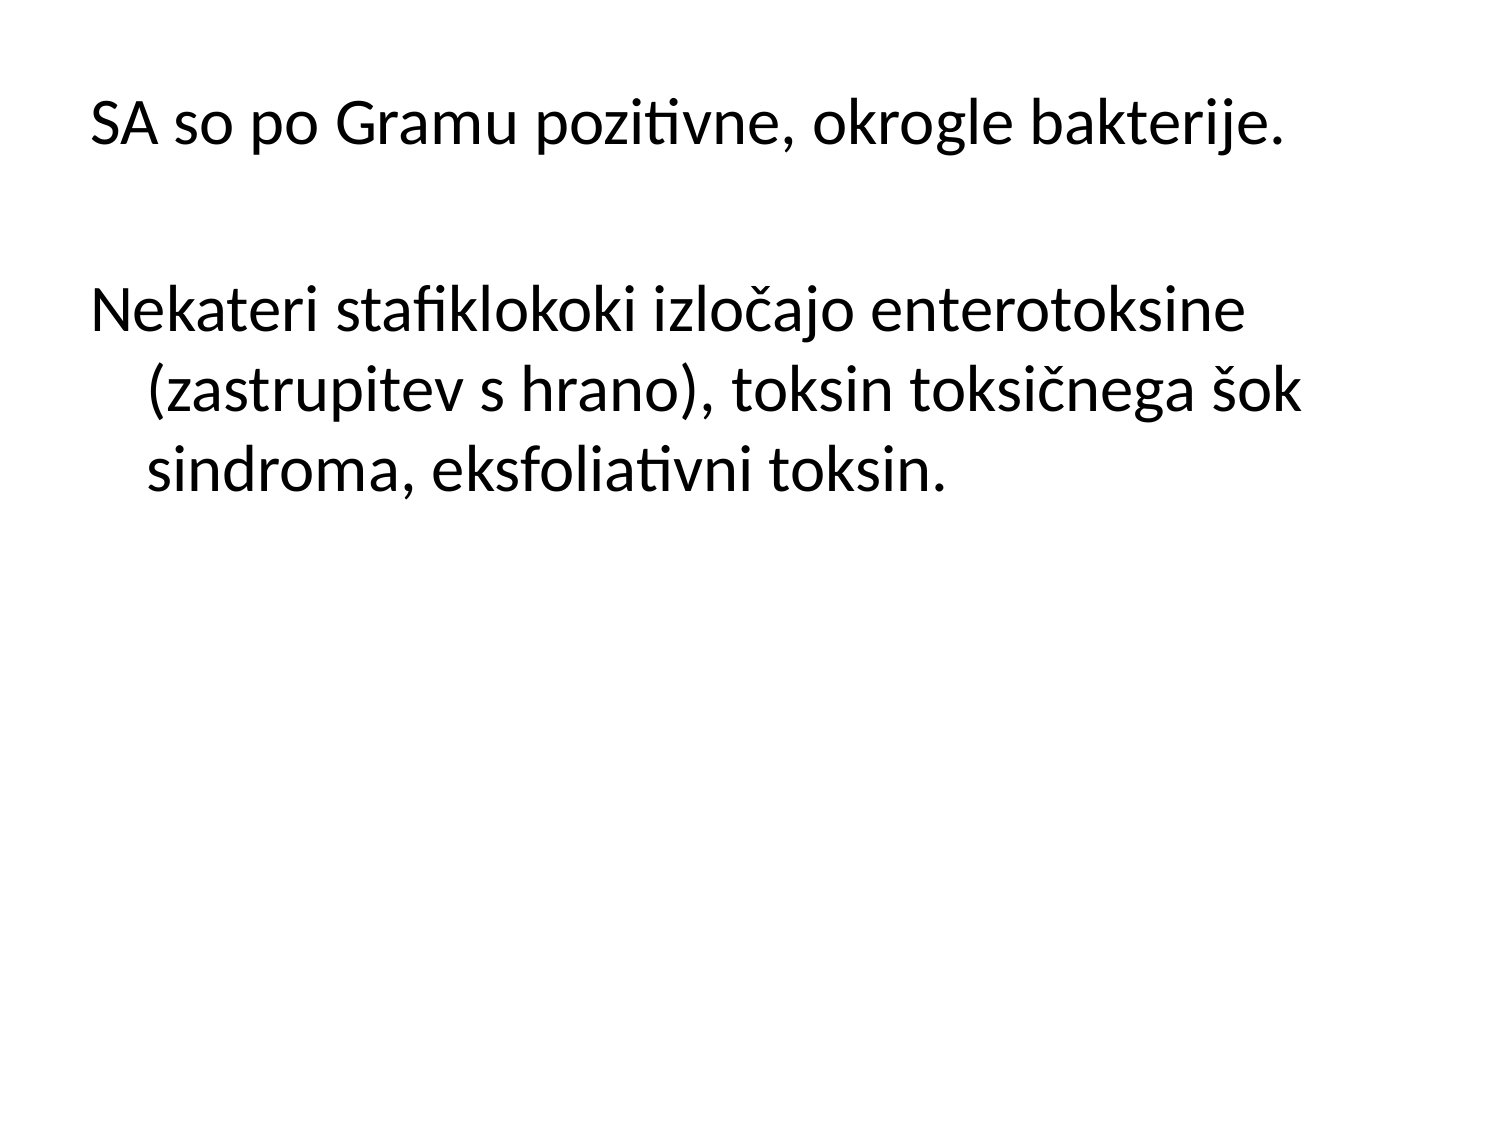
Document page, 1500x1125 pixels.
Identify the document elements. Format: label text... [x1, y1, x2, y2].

list SA so po Gramu pozitivne, okrogle bakterije. Nekateri stafiklokoki izločajo enterotoksine (zastrupitev s hrano), toksin toksičnega šok sindroma, eksfoliativni toksin. [75, 70, 1425, 1005]
